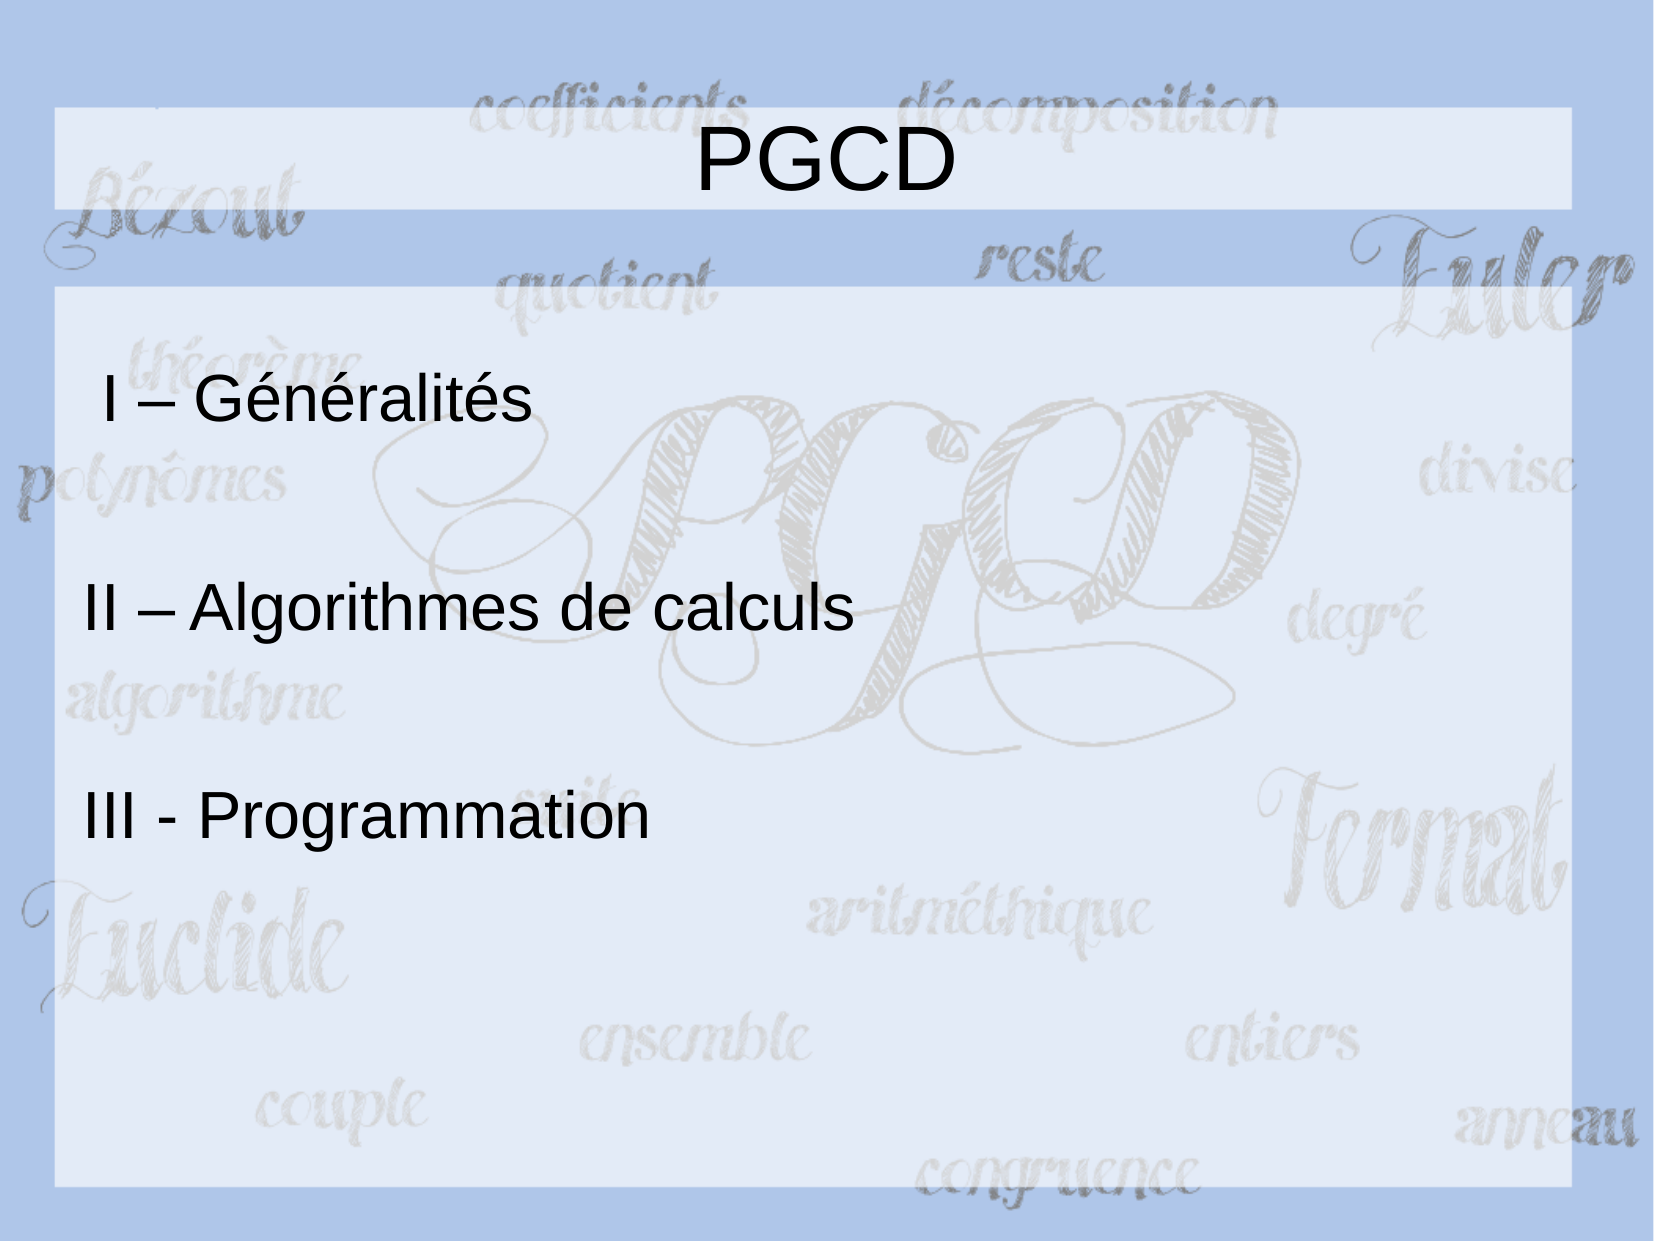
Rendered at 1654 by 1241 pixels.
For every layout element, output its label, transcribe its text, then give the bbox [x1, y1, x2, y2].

title PGCD [82, 55, 1571, 263]
list I – Généralités II – Algorithmes de calculs III - Programmation [82, 361, 1571, 945]
picture [0, 0, 1654, 1241]
